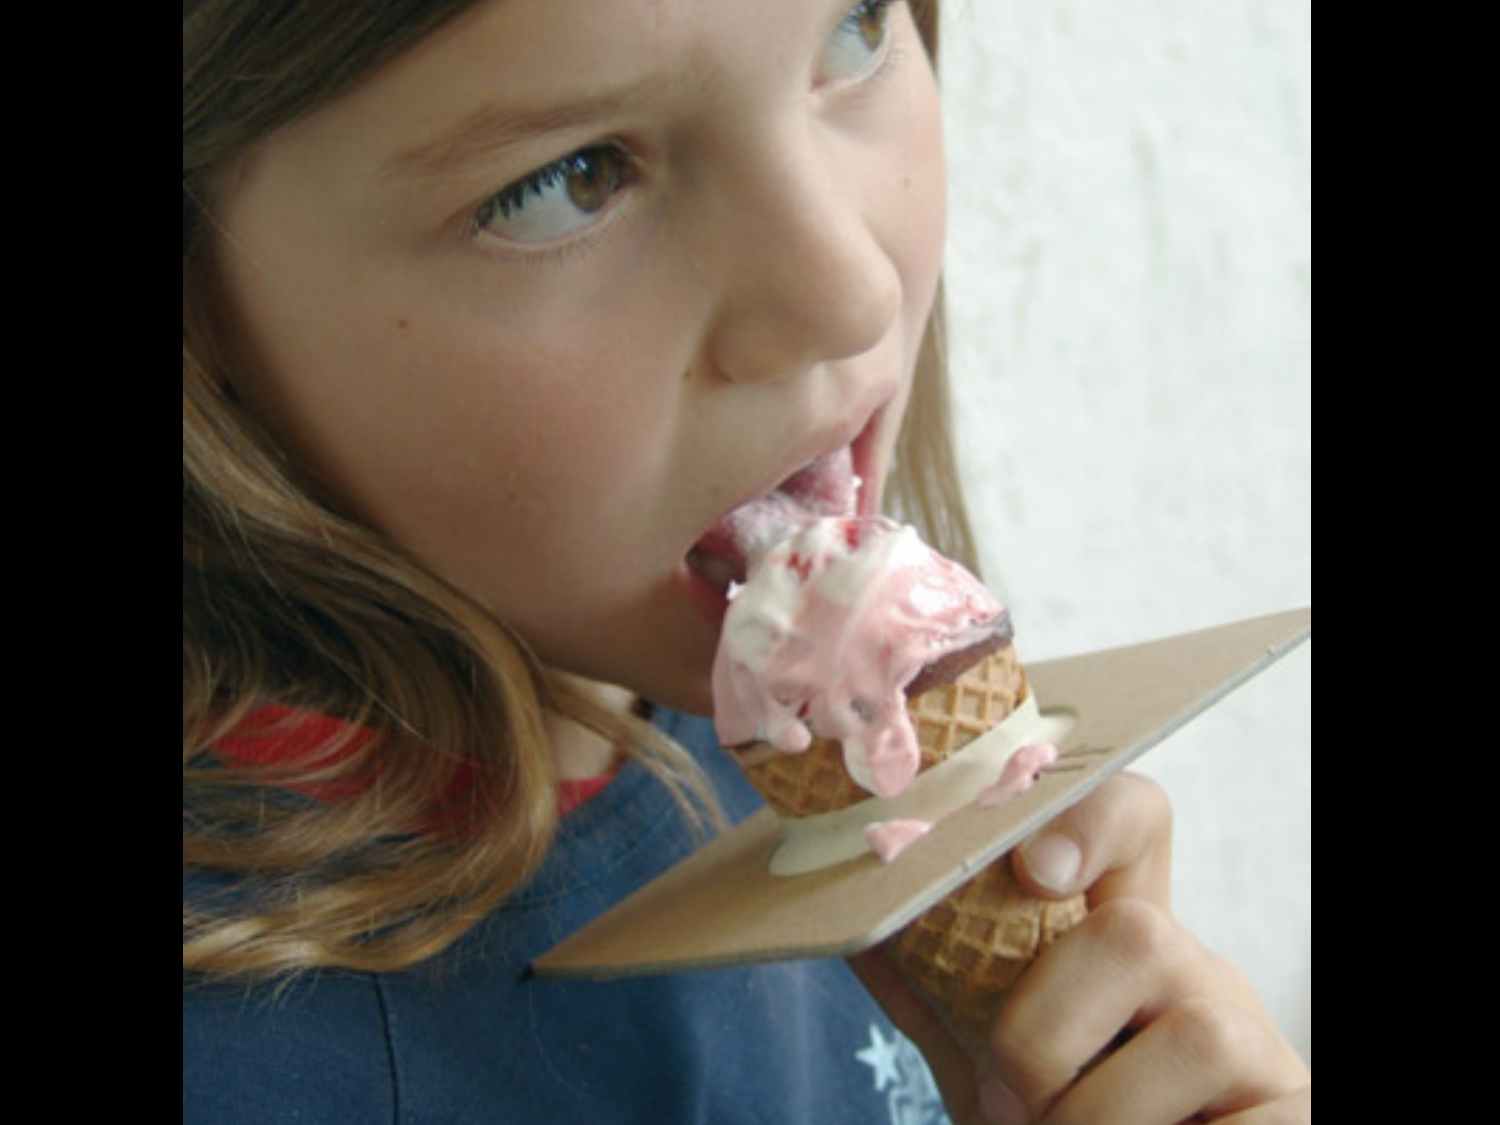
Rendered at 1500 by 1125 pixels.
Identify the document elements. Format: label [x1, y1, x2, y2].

picture [183, 0, 1311, 1125]
